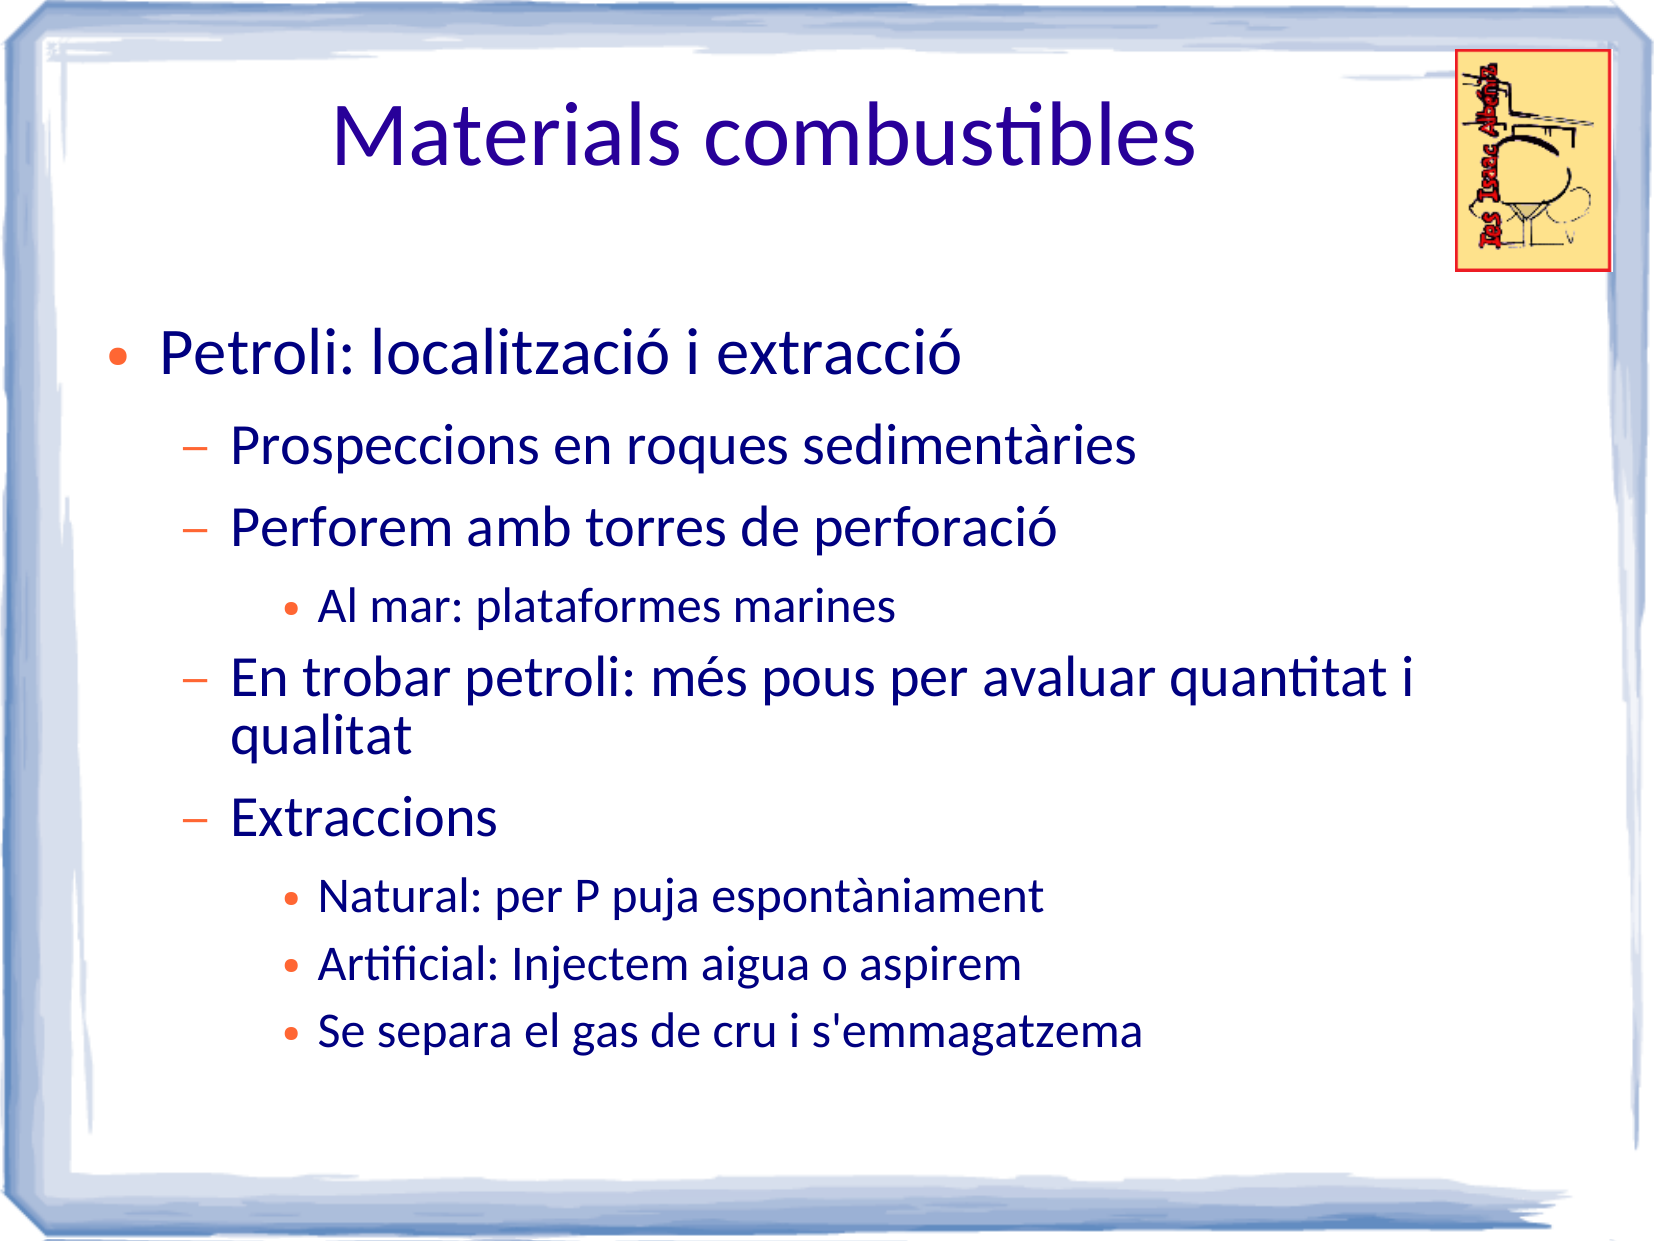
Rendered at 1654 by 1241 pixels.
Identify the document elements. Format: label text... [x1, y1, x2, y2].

list Petroli: localització i extracció Prospeccions en roques sedimentàries Perforem amb torres de perforació Al mar: plataformes marines En trobar petroli: més pous per avaluar quantitat i qualitat Extraccions Natural: per P puja espontàniament Artificial: Injectem aigua o aspirem Se separa el gas de cru i s'emmagatzema [88, 324, 1571, 1184]
picture [0, 0, 1654, 1241]
title Materials combustibles [82, 36, 1447, 250]
